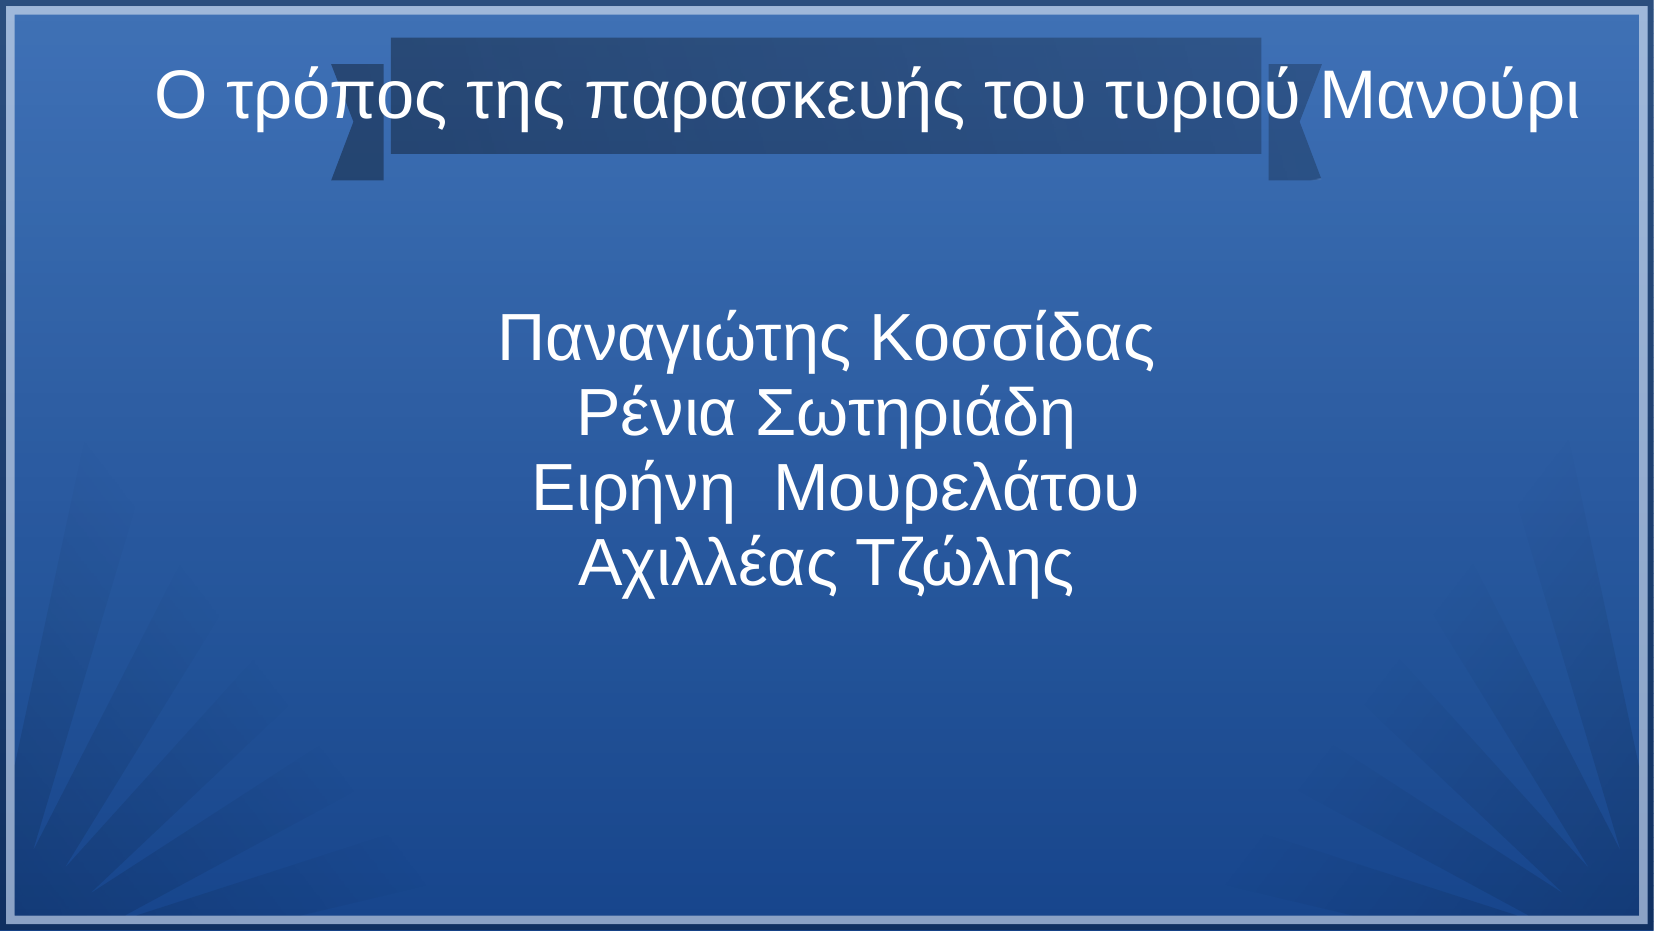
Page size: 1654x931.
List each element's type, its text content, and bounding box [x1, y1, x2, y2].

subtitle Παναγιώτης Κοσσίδας Ρένια Σωτηριάδη Ειρήνη Μουρελάτου Αχιλλέας Τζώλης [82, 217, 1571, 758]
title Ο τρόπος της παρασκευής του τυριού Μανούρι [82, 12, 1654, 178]
